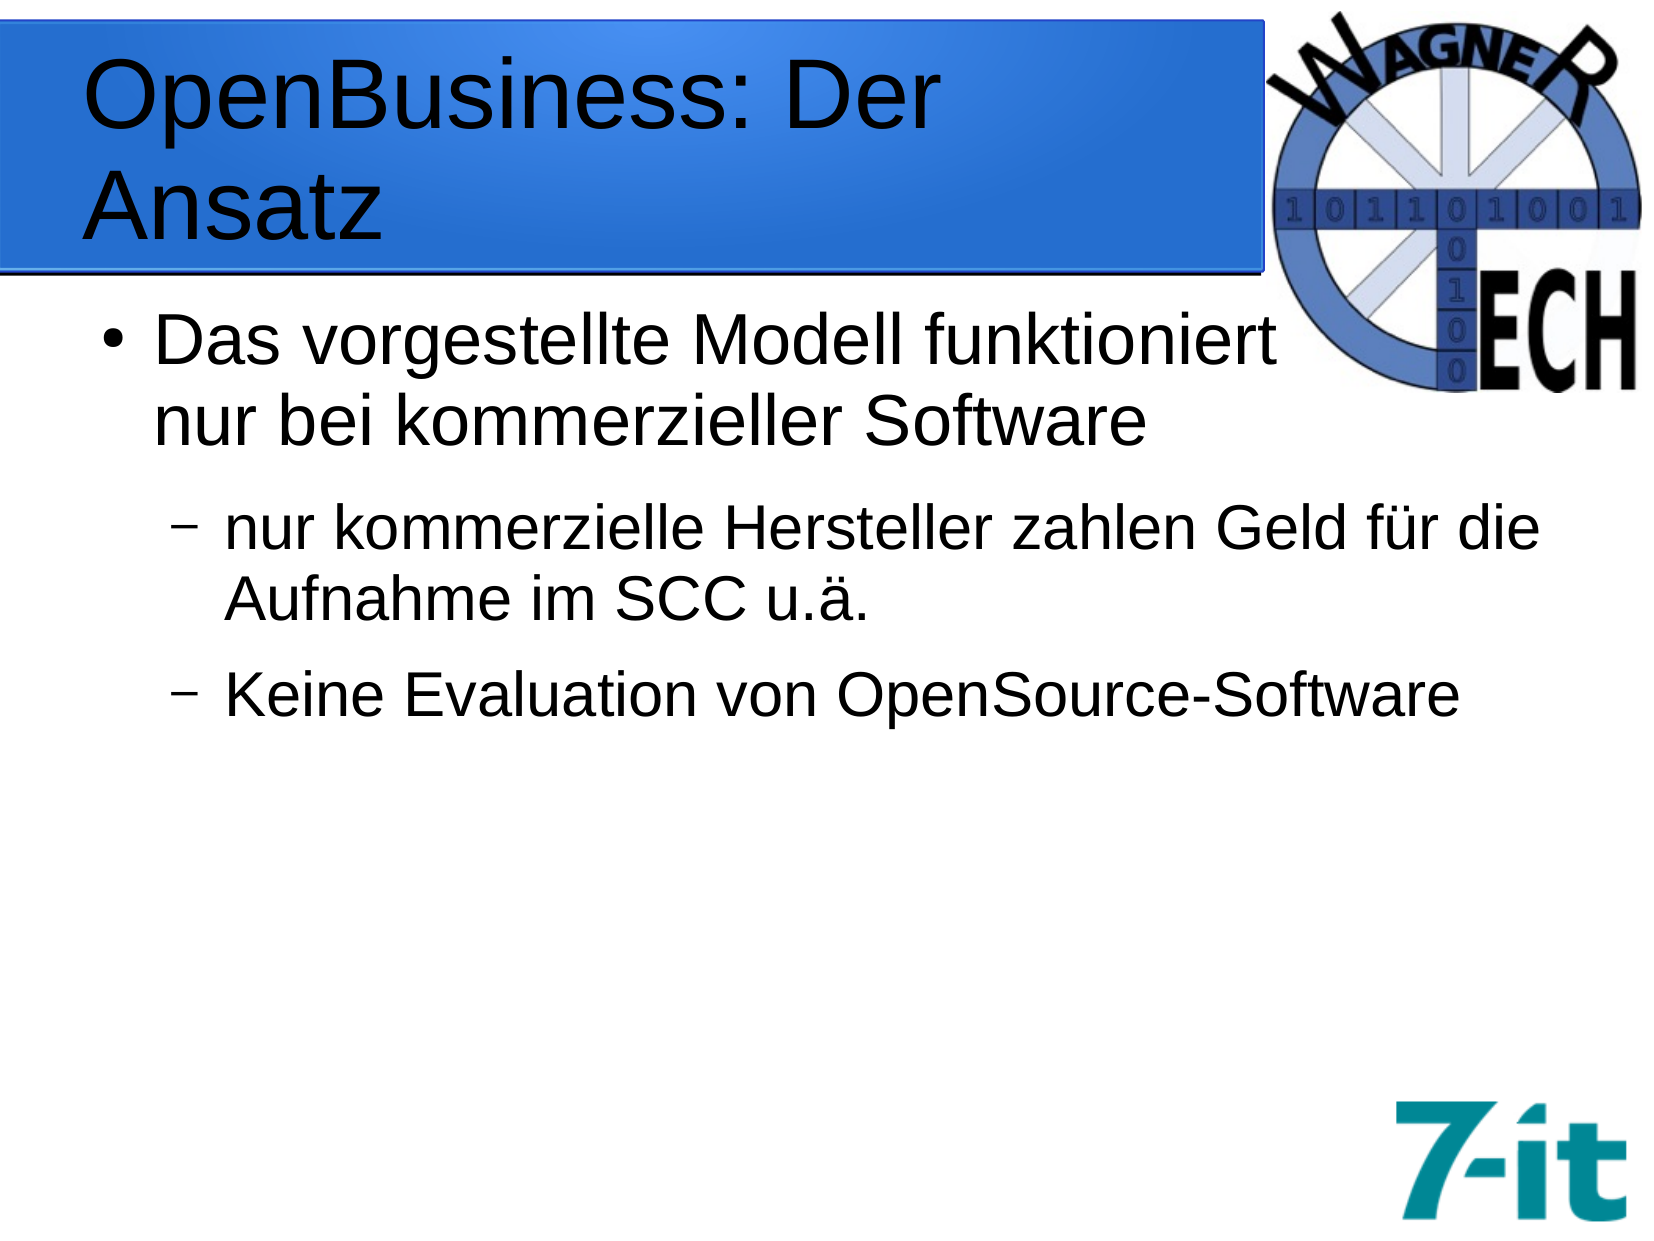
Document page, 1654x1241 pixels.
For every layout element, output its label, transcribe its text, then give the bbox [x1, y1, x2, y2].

title OpenBusiness: Der Ansatz [82, 38, 1235, 261]
list Das vorgestellte Modell funktioniert nur bei kommerzieller Software nur kommerzielle Hersteller zahlen Geld für die Aufnahme im SCC u.ä. Keine Evaluation von OpenSource-Software [82, 299, 1571, 1019]
picture [1370, 1086, 1639, 1228]
picture [1266, 11, 1642, 393]
